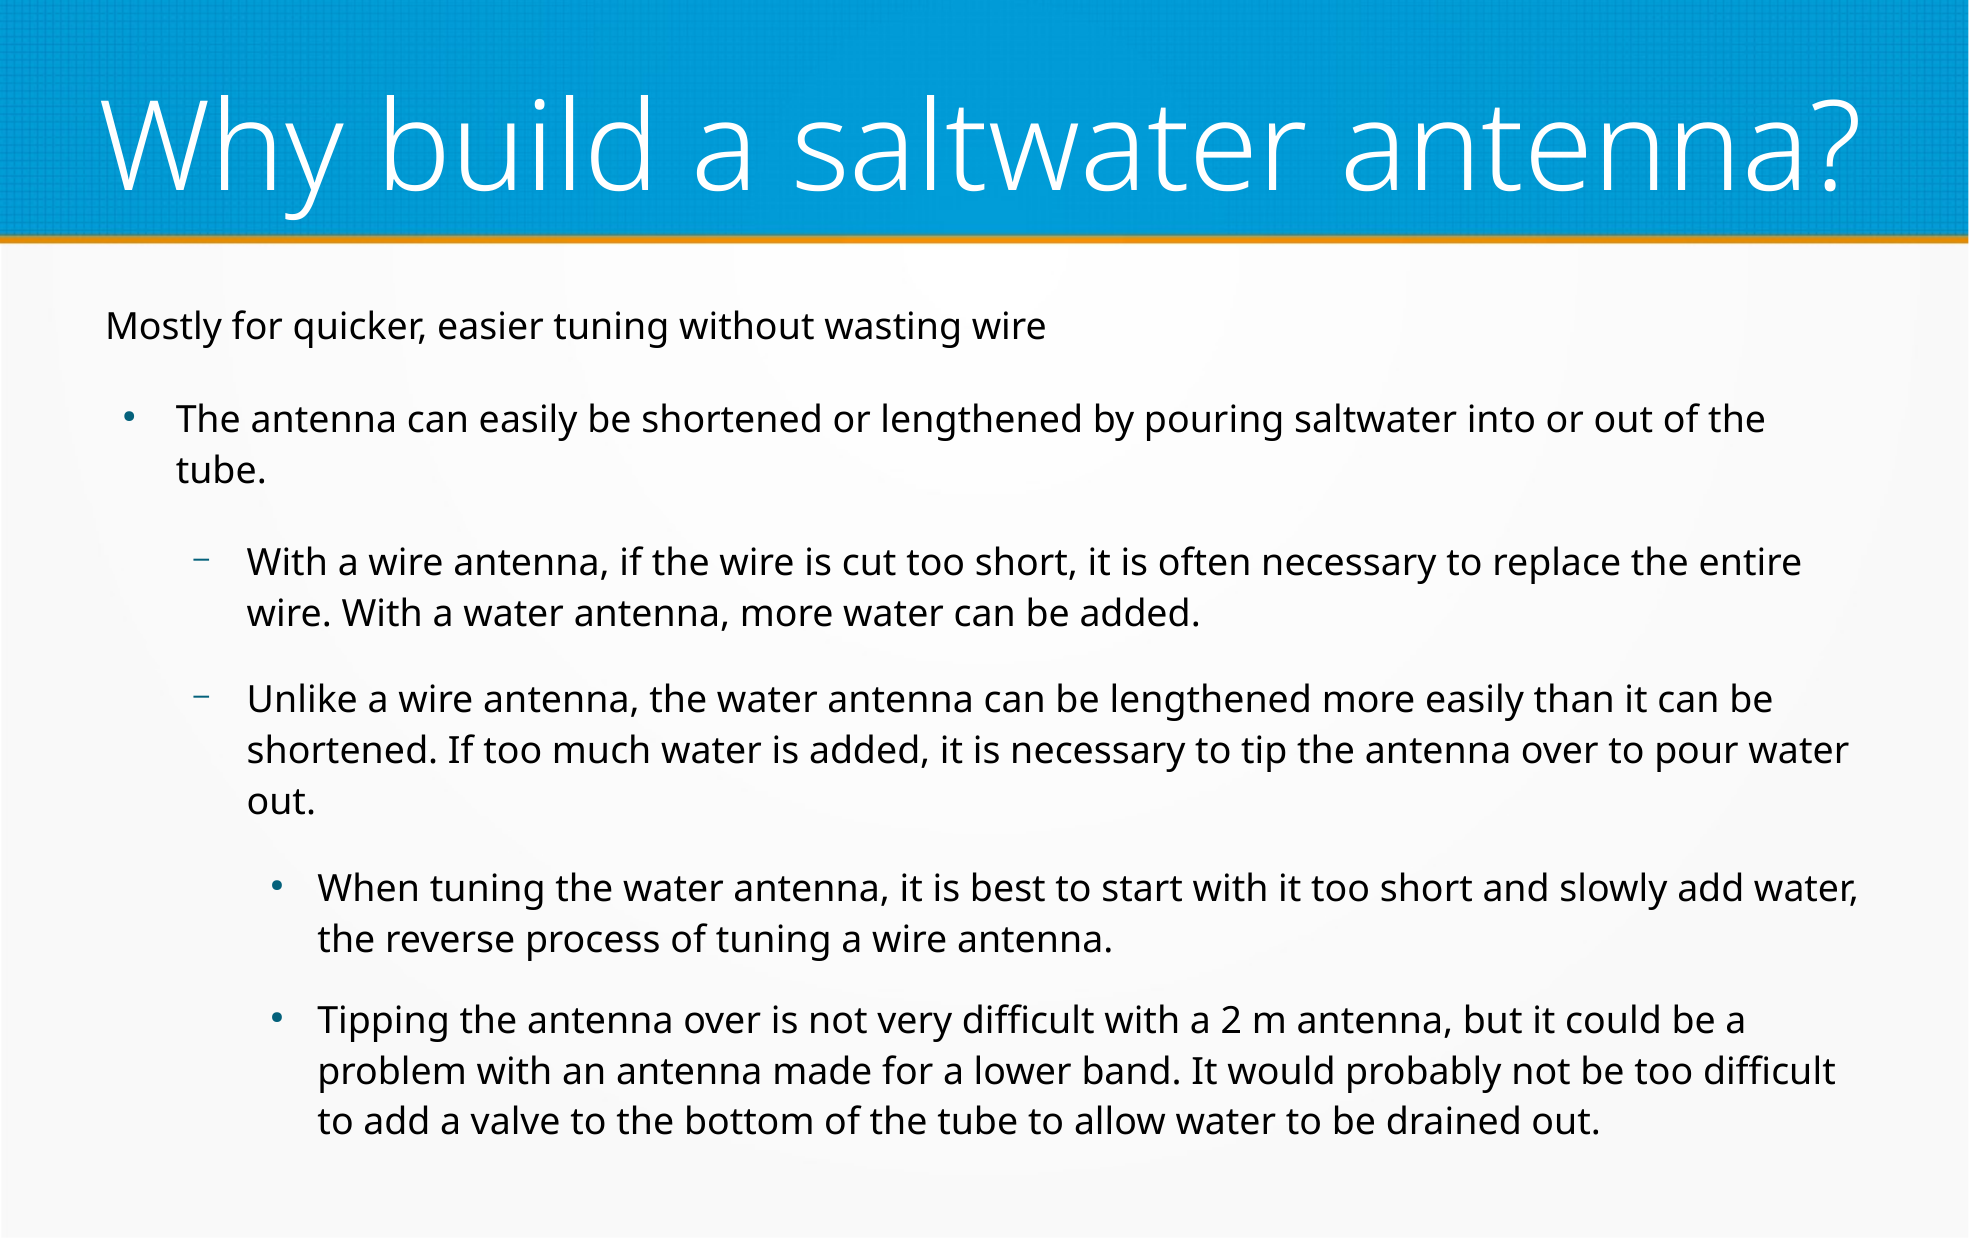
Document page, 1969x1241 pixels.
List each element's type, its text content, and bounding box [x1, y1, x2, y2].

picture [0, 233, 1969, 1241]
list Mostly for quicker, easier tuning without wasting wire The antenna can easily be shortened or lengthened by pouring saltwater into or out of the tube. With a wire antenna, if the wire is cut too short, it is often necessary to replace the entire wire. With a water antenna, more water can be added. Unlike a wire antenna, the water antenna can be lengthened more easily than it can be shortened. If too much water is added, it is necessary to tip the antenna over to pour water out. When tuning the water antenna, it is best to start with it too short and slowly add water, the reverse process of tuning a wire antenna. Tipping the antenna over is not very difficult with a 2 m antenna, but it could be a problem with an antenna made for a lower band. It would probably not be too difficult to add a valve to the bottom of the tube to allow water to be drained out. [105, 300, 1867, 1216]
title Why build a saltwater antenna? [98, 19, 1870, 227]
